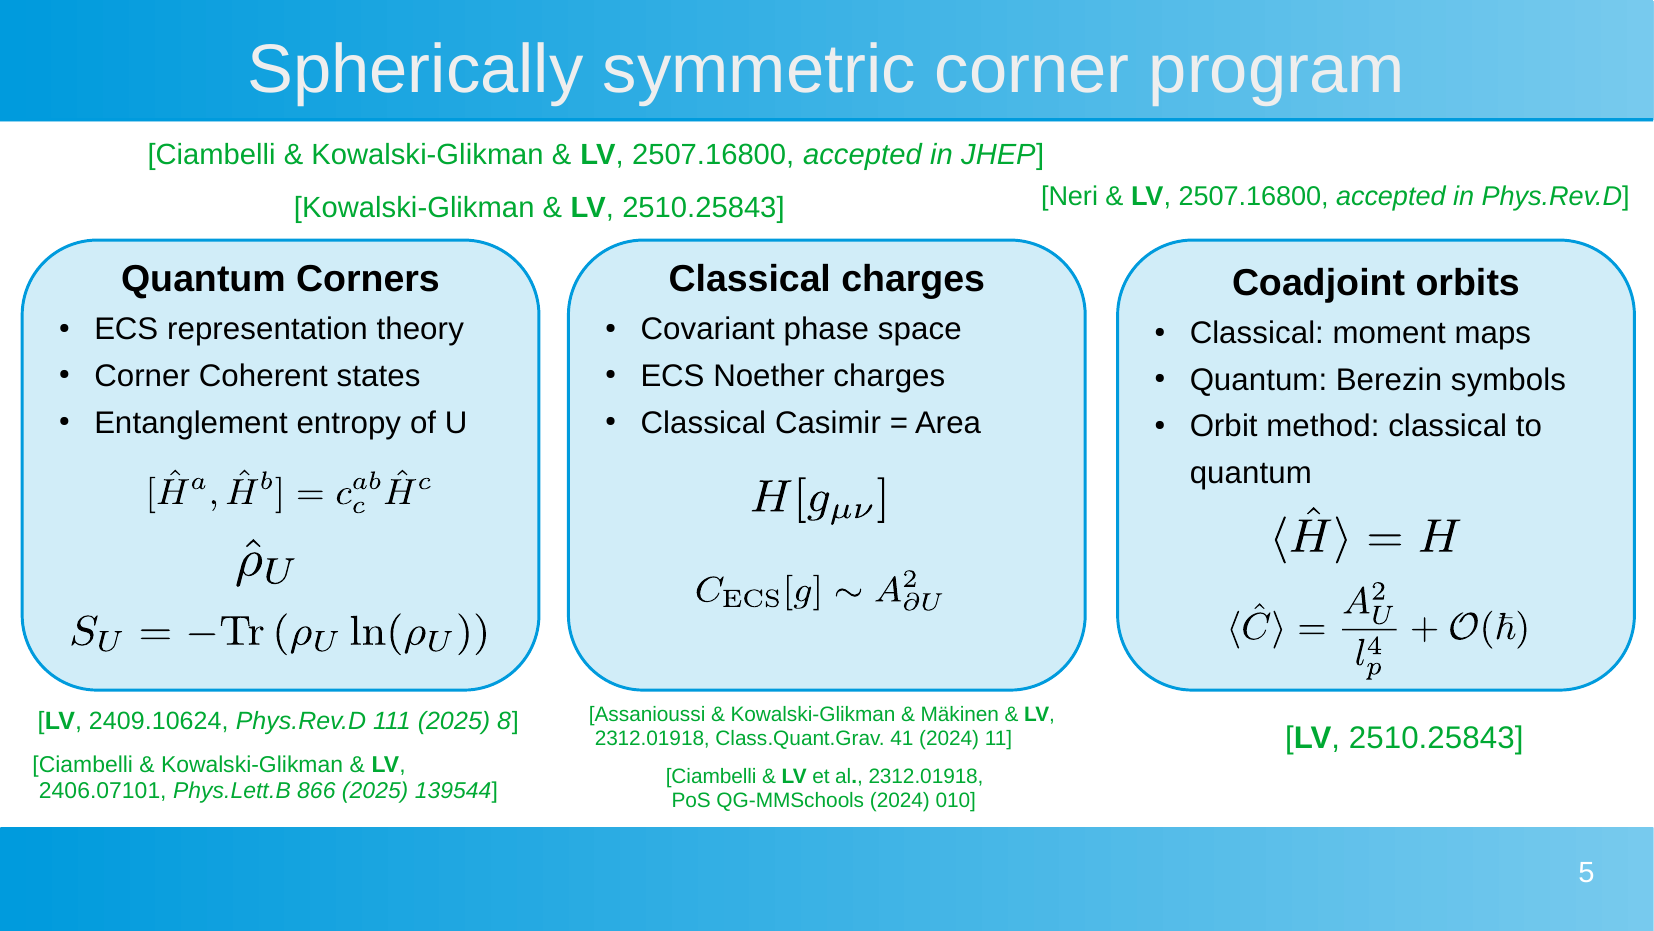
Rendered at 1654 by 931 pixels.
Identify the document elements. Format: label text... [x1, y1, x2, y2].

text_box Coadjoint orbits Classical: moment maps Quantum: Berezin symbols Orbit method: classical to quantum [1117, 240, 1635, 691]
picture [694, 570, 943, 611]
text_box Quantum Corners ECS representation theory Corner Coherent states Entanglement entropy of U [22, 240, 539, 691]
text_box [LV, 2409.10624, Phys.Rev.D 111 (2025) 8] [22, 699, 570, 745]
title Spherically symmetric corner program [59, 29, 1595, 108]
picture [1267, 505, 1463, 566]
picture [145, 469, 431, 514]
text_box [Ciambelli & Kowalski-Glikman & LV, 2406.07101, Phys.Lett.B 866 (2025) 139544] [17, 744, 513, 812]
text_box [Ciambelli & LV et al., 2312.01918, PoS QG-MMSchools (2024) 010] [651, 757, 1000, 820]
text_box [Kowalski-Glikman & LV, 2510.25843] [279, 183, 800, 231]
picture [1226, 582, 1527, 680]
text_box [LV, 2510.25843] [1270, 712, 1538, 763]
text_box [Ciambelli & Kowalski-Glikman & LV, 2507.16800, accepted in JHEP] [132, 130, 1058, 178]
picture [67, 611, 488, 657]
text_box [Assanioussi & Kowalski-Glikman & Mäkinen & LV, 2312.01918, Class.Quant.Grav. 41 (2024) 11] [574, 694, 1071, 758]
picture [747, 475, 886, 527]
text_box Classical charges Covariant phase space ECS Noether charges Classical Casimir = Area [568, 240, 1086, 691]
picture [234, 538, 295, 587]
text_box [Neri & LV, 2507.16800, accepted in Phys.Rev.D] [1026, 173, 1645, 219]
